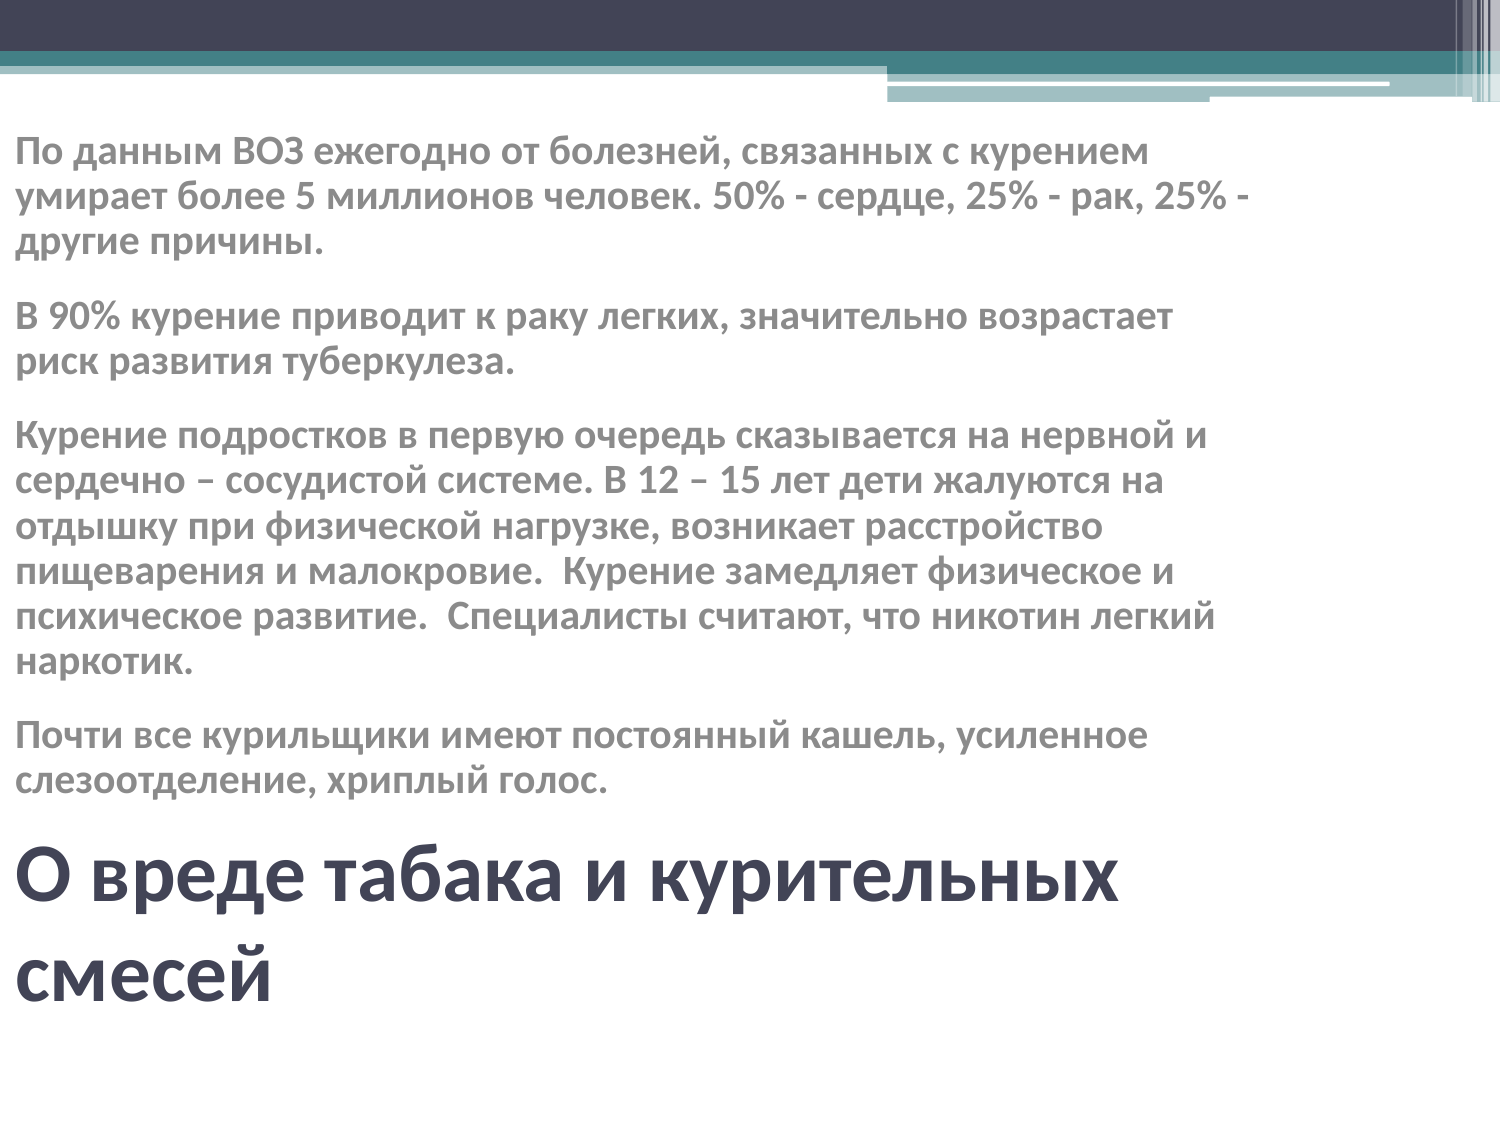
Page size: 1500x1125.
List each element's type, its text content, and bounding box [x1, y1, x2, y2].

title О вреде табака и курительных смесей [0, 810, 1294, 1094]
list По данным ВОЗ ежегодно от болезней, связанных с курением умирает более 5 миллионов человек. 50% - сердце, 25% - рак, 25% - другие причины. В 90% курение приводит к раку легких, значительно возрастает риск развития туберкулеза. Курение подростков в первую очередь сказывается на нервной и сердечно – сосудистой системе. В 12 – 15 лет дети жалуются на отдышку при физической нагрузке, возникает расстройство пищеварения и малокровие. Курение замедляет физическое и психическое развитие. Специалисты считают, что никотин легкий наркотик. Почти все курильщики имеют постоянный кашель, усиленное слезоотделение, хриплый голос. [0, 42, 1276, 811]
